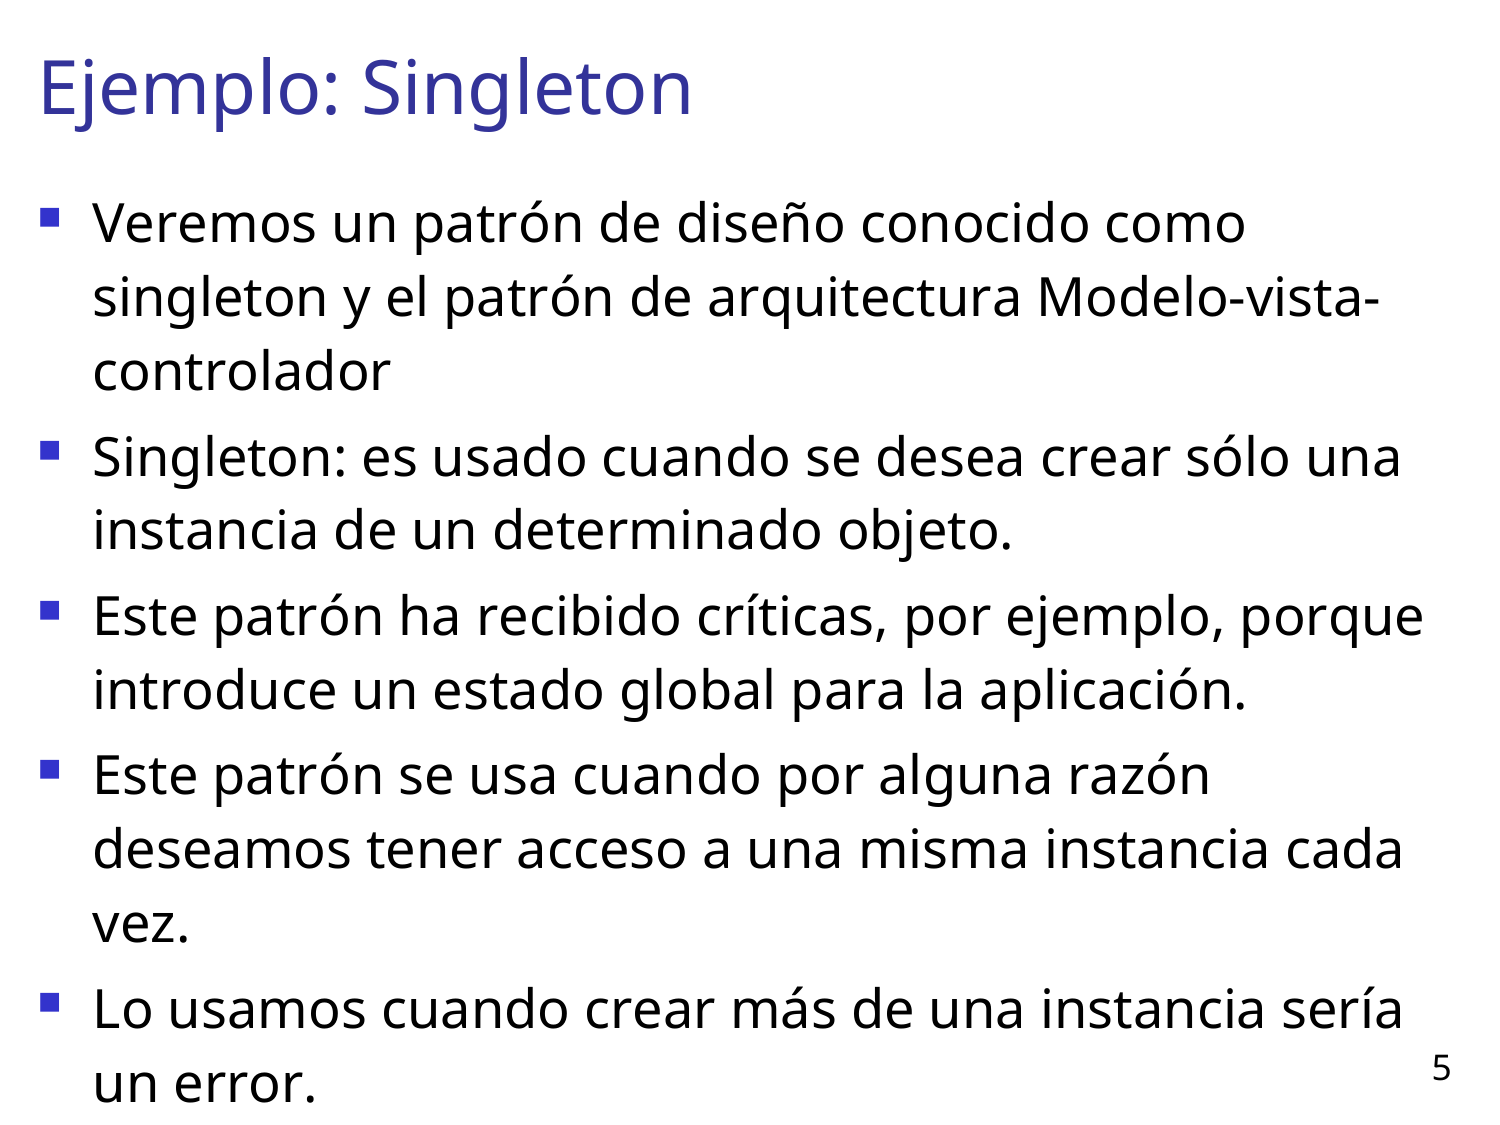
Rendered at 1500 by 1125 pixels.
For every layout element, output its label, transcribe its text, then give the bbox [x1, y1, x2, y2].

list Veremos un patrón de diseño conocido como singleton y el patrón de arquitectura Modelo-vista-controlador Singleton: es usado cuando se desea crear sólo una instancia de un determinado objeto. Este patrón ha recibido críticas, por ejemplo, porque introduce un estado global para la aplicación. Este patrón se usa cuando por alguna razón deseamos tener acceso a una misma instancia cada vez. Lo usamos cuando crear más de una instancia sería un error. [37, 184, 1462, 1013]
title Ejemplo: Singleton [37, 27, 1466, 143]
